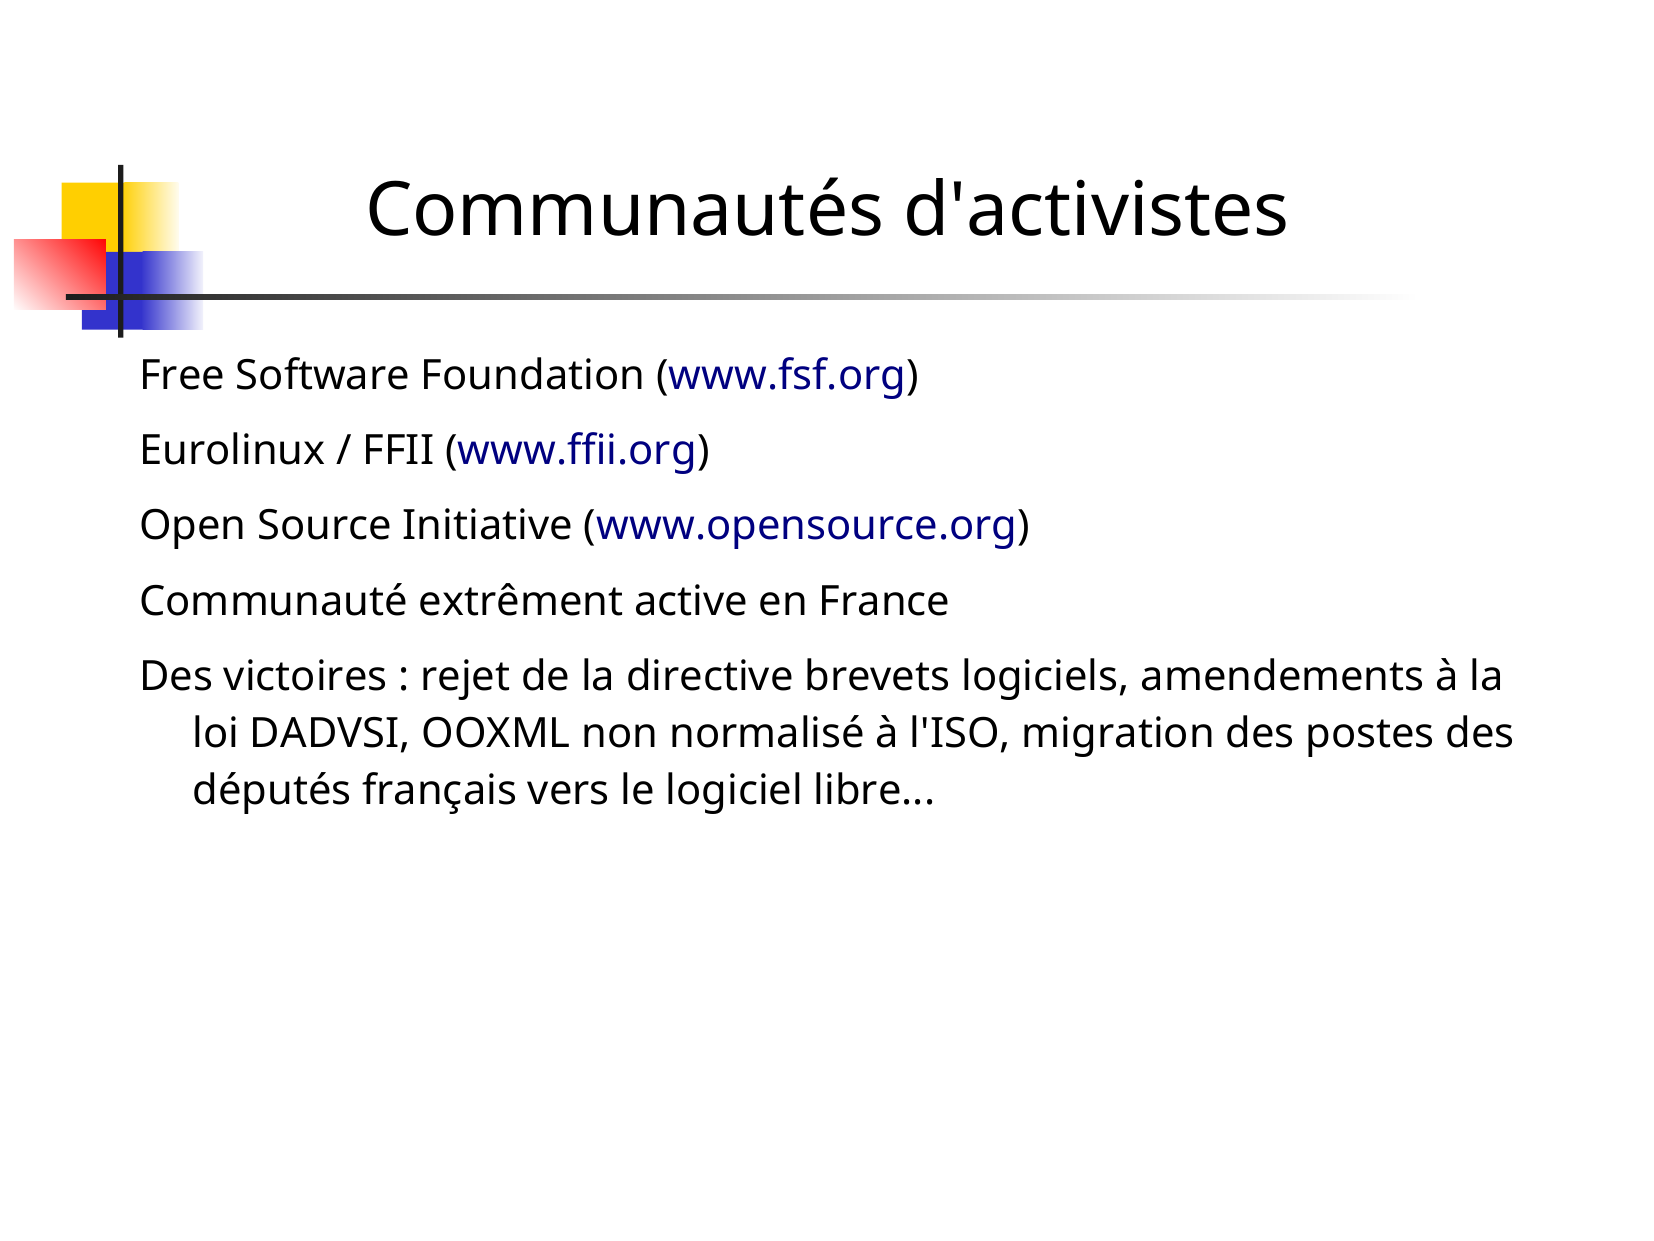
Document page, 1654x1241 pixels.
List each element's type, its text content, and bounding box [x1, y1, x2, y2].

list Free Software Foundation (www.fsf.org) Eurolinux / FFII (www.ffii.org) Open Source Initiative (www.opensource.org) Communauté extrêment active en France Des victoires : rejet de la directive brevets logiciels, amendements à la loi DADVSI, OOXML non normalisé à l'ISO, migration des postes des députés français vers le logiciel libre... [121, 344, 1534, 1127]
title Communautés d'activistes [121, 102, 1534, 311]
